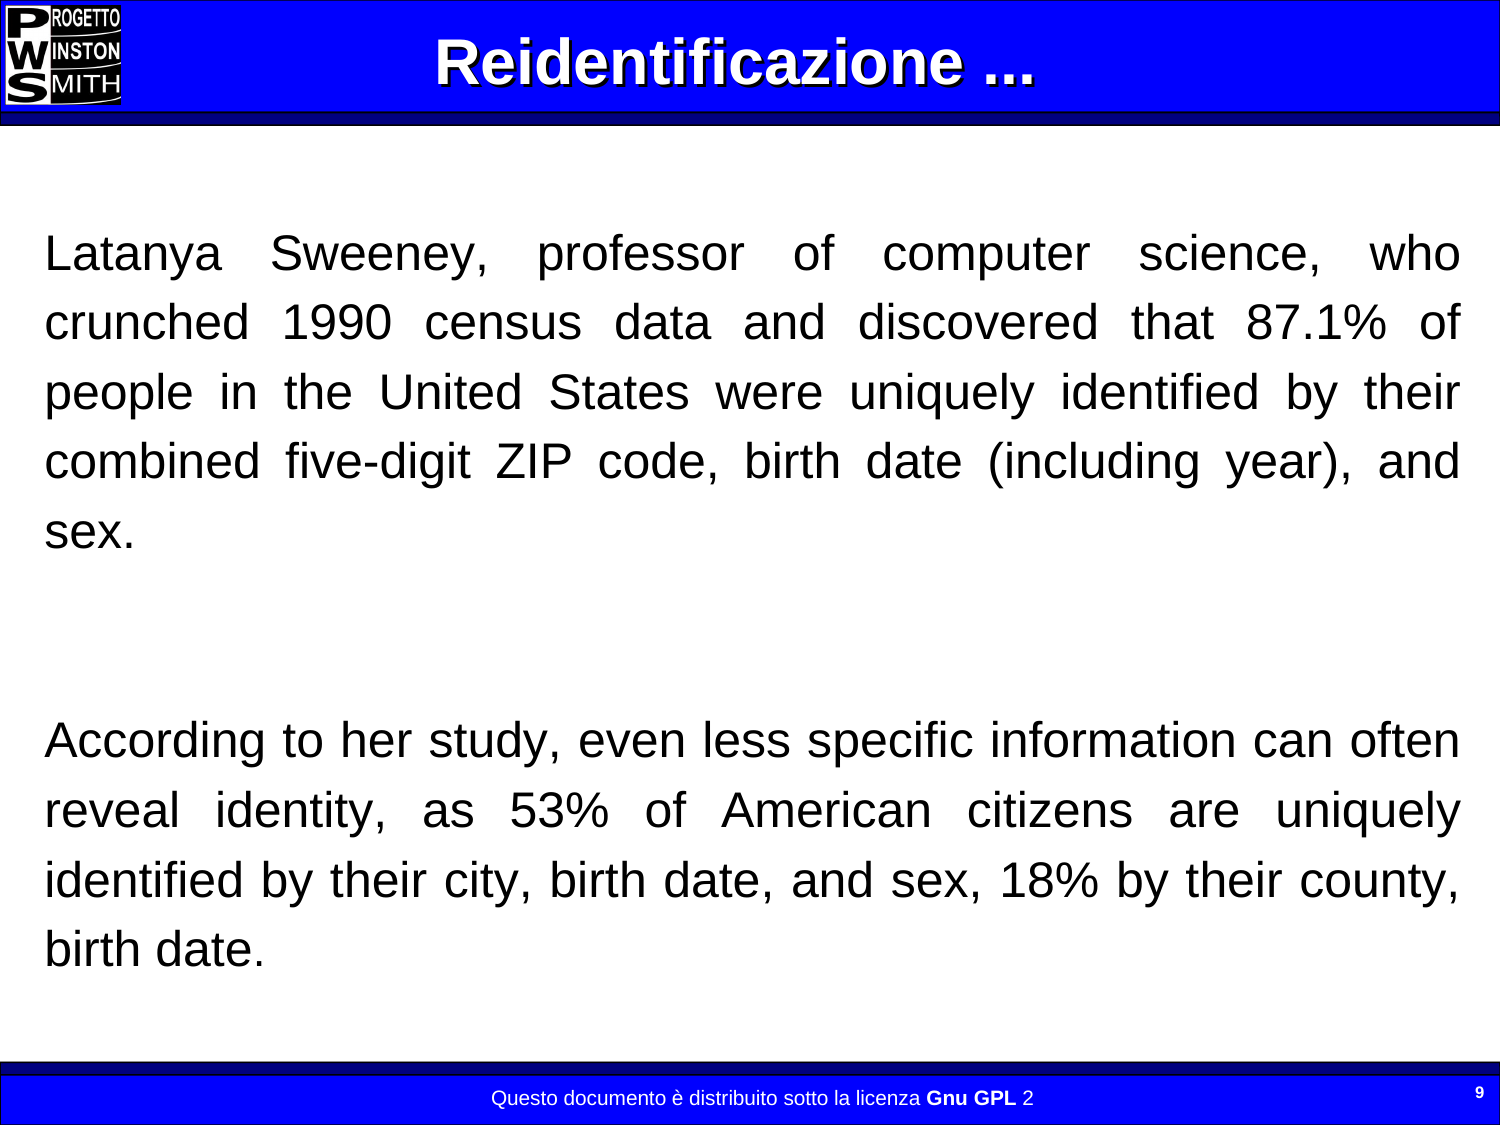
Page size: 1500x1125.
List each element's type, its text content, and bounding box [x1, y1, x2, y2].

text_box Latanya Sweeney, professor of computer science, who crunched 1990 census data and discovered that 87.1% of people in the United States were uniquely identified by their combined five-digit ZIP code, birth date (including year), and sex. According to her study, even less specific information can often reveal identity, as 53% of American citizens are uniquely identified by their city, birth date, and sex, 18% by their county, birth date. [29, 147, 1477, 1063]
text_box Reidentificazione ... [177, 22, 1295, 107]
picture [5, 5, 121, 105]
